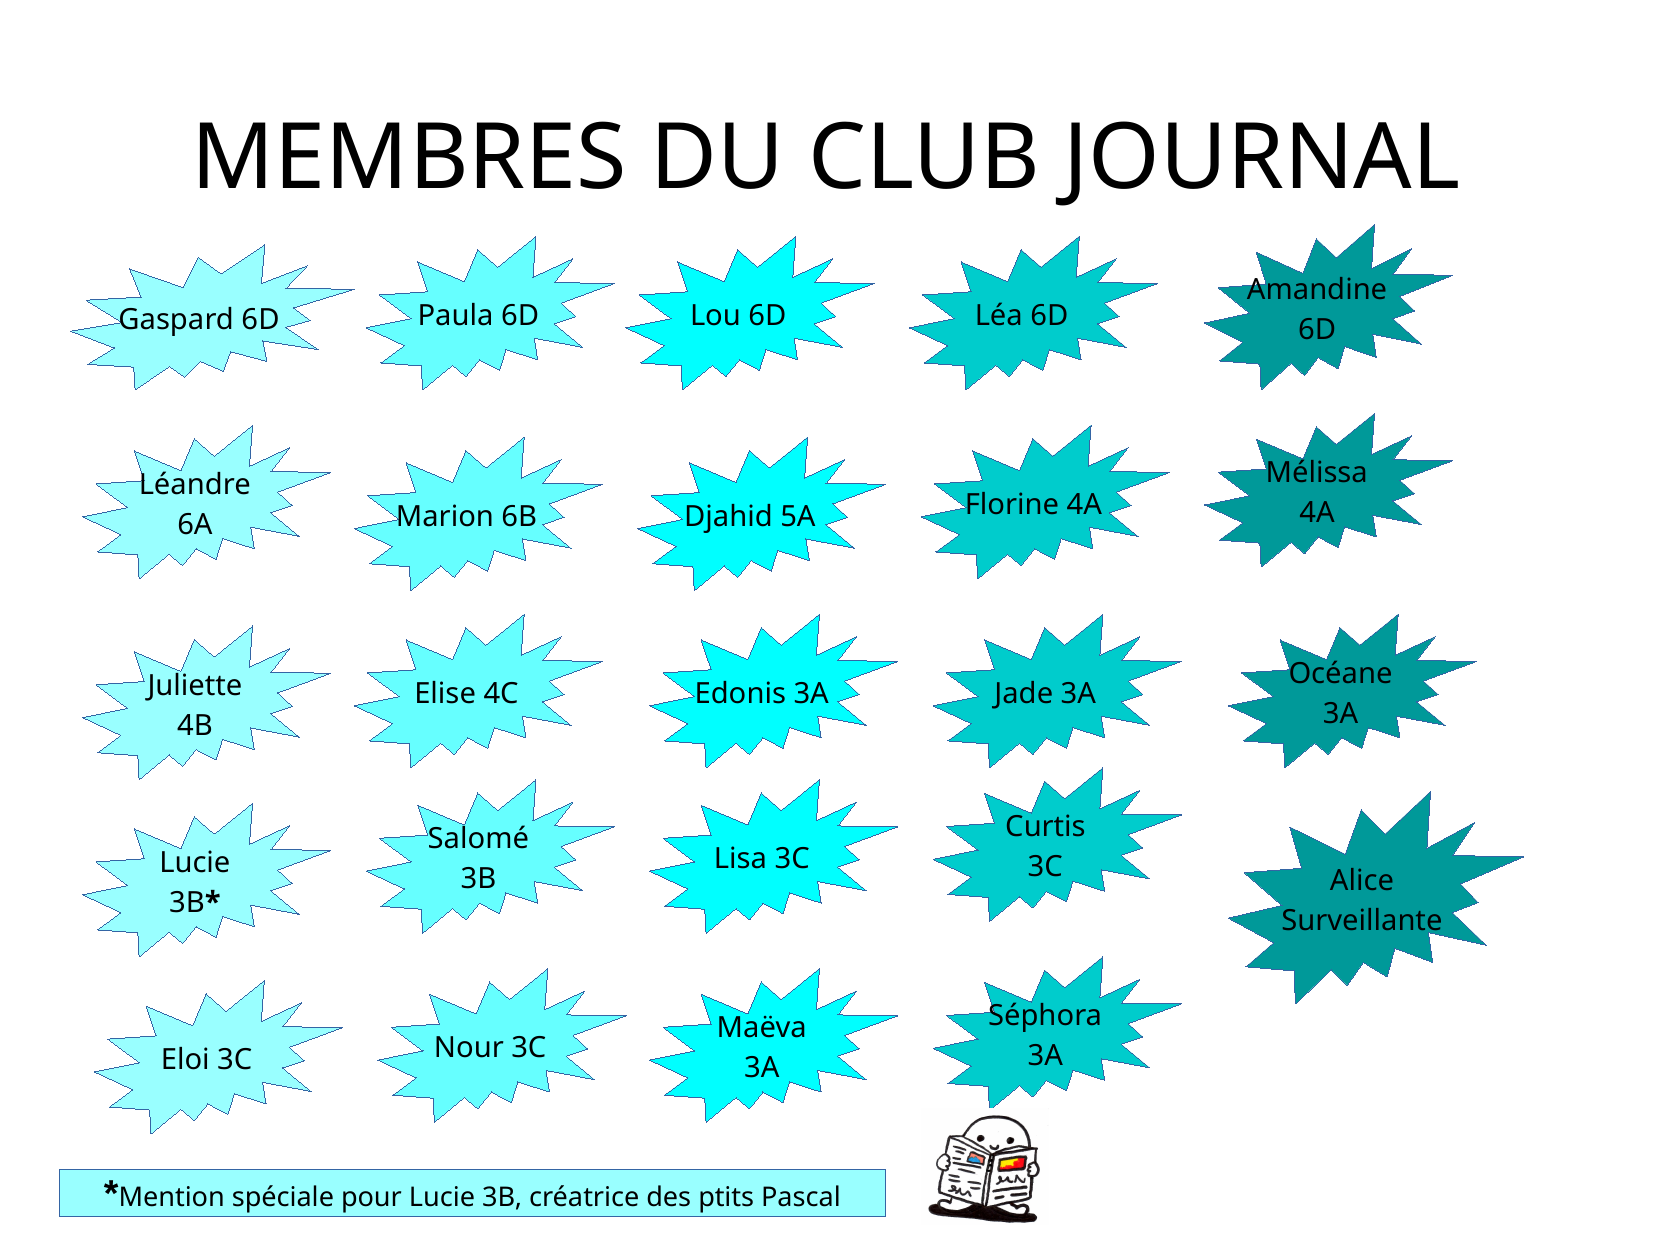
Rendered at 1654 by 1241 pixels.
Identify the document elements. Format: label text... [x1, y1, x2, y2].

text_box Edonis 3A [649, 614, 898, 768]
text_box *Mention spéciale pour Lucie 3B, créatrice des ptits Pascal [59, 1169, 886, 1217]
title MEMBRES DU CLUB JOURNAL [82, 49, 1571, 257]
text_box Paula 6D [366, 236, 615, 390]
text_box Lucie 3B* [82, 803, 331, 957]
text_box Alice Surveillante [1228, 791, 1524, 1004]
text_box Elise 4C [354, 614, 603, 768]
text_box Jade 3A [933, 614, 1182, 768]
text_box Florine 4A [921, 425, 1170, 579]
text_box Nour 3C [377, 968, 627, 1123]
text_box Mélissa 4A [1204, 413, 1453, 567]
text_box Séphora 3A [933, 956, 1182, 1108]
text_box Marion 6B [354, 437, 603, 591]
text_box Maëva 3A [649, 968, 898, 1123]
text_box Léandre 6A [82, 425, 331, 579]
text_box Lou 6D [625, 236, 875, 390]
text_box Eloi 3C [94, 980, 343, 1134]
text_box Djahid 5A [637, 437, 886, 591]
text_box Amandine 6D [1204, 224, 1453, 390]
picture [921, 1108, 1049, 1225]
text_box Curtis 3C [933, 767, 1182, 922]
text_box Salomé 3B [366, 779, 615, 934]
text_box Gaspard 6D [70, 244, 355, 390]
text_box Lisa 3C [649, 779, 898, 934]
text_box Léa 6D [909, 236, 1158, 390]
text_box Océane 3A [1228, 614, 1477, 768]
text_box Juliette 4B [82, 625, 331, 780]
